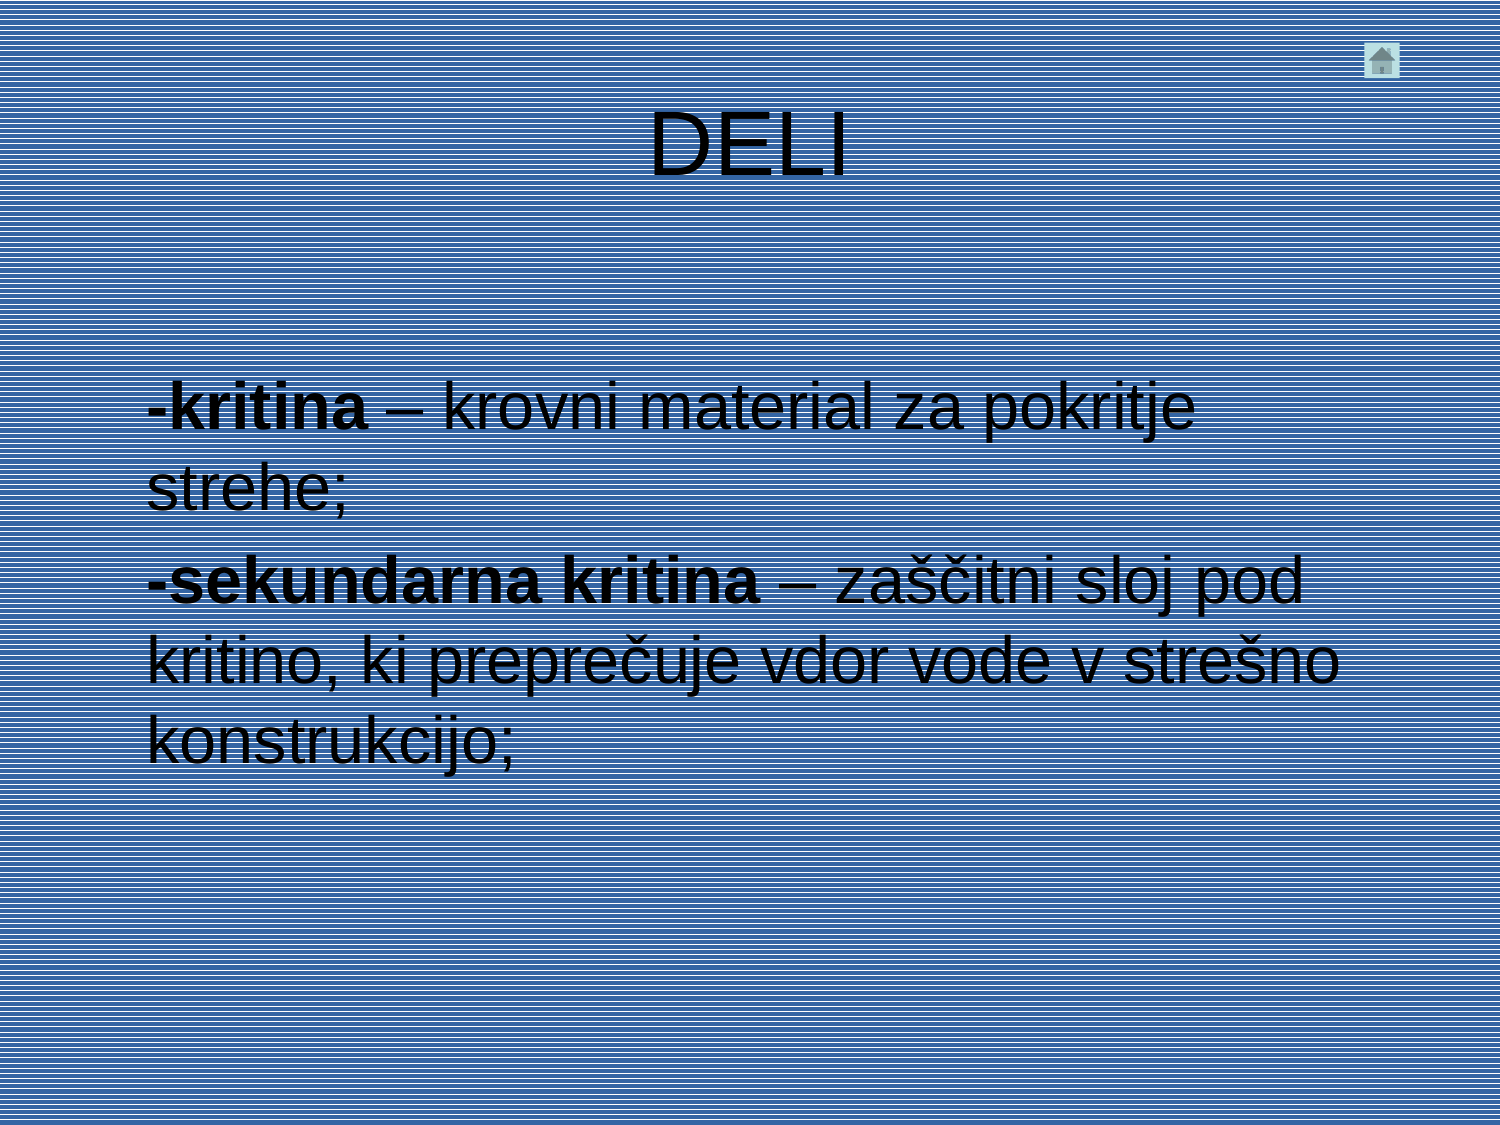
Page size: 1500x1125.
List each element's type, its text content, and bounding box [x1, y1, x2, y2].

list -kritina – krovni material za pokritje strehe; -sekundarna kritina – zaščitni sloj pod kritino, ki preprečuje vdor vode v strešno konstrukcijo; [75, 262, 1425, 1005]
title DELI [75, 45, 1425, 233]
text_box [1364, 42, 1400, 79]
